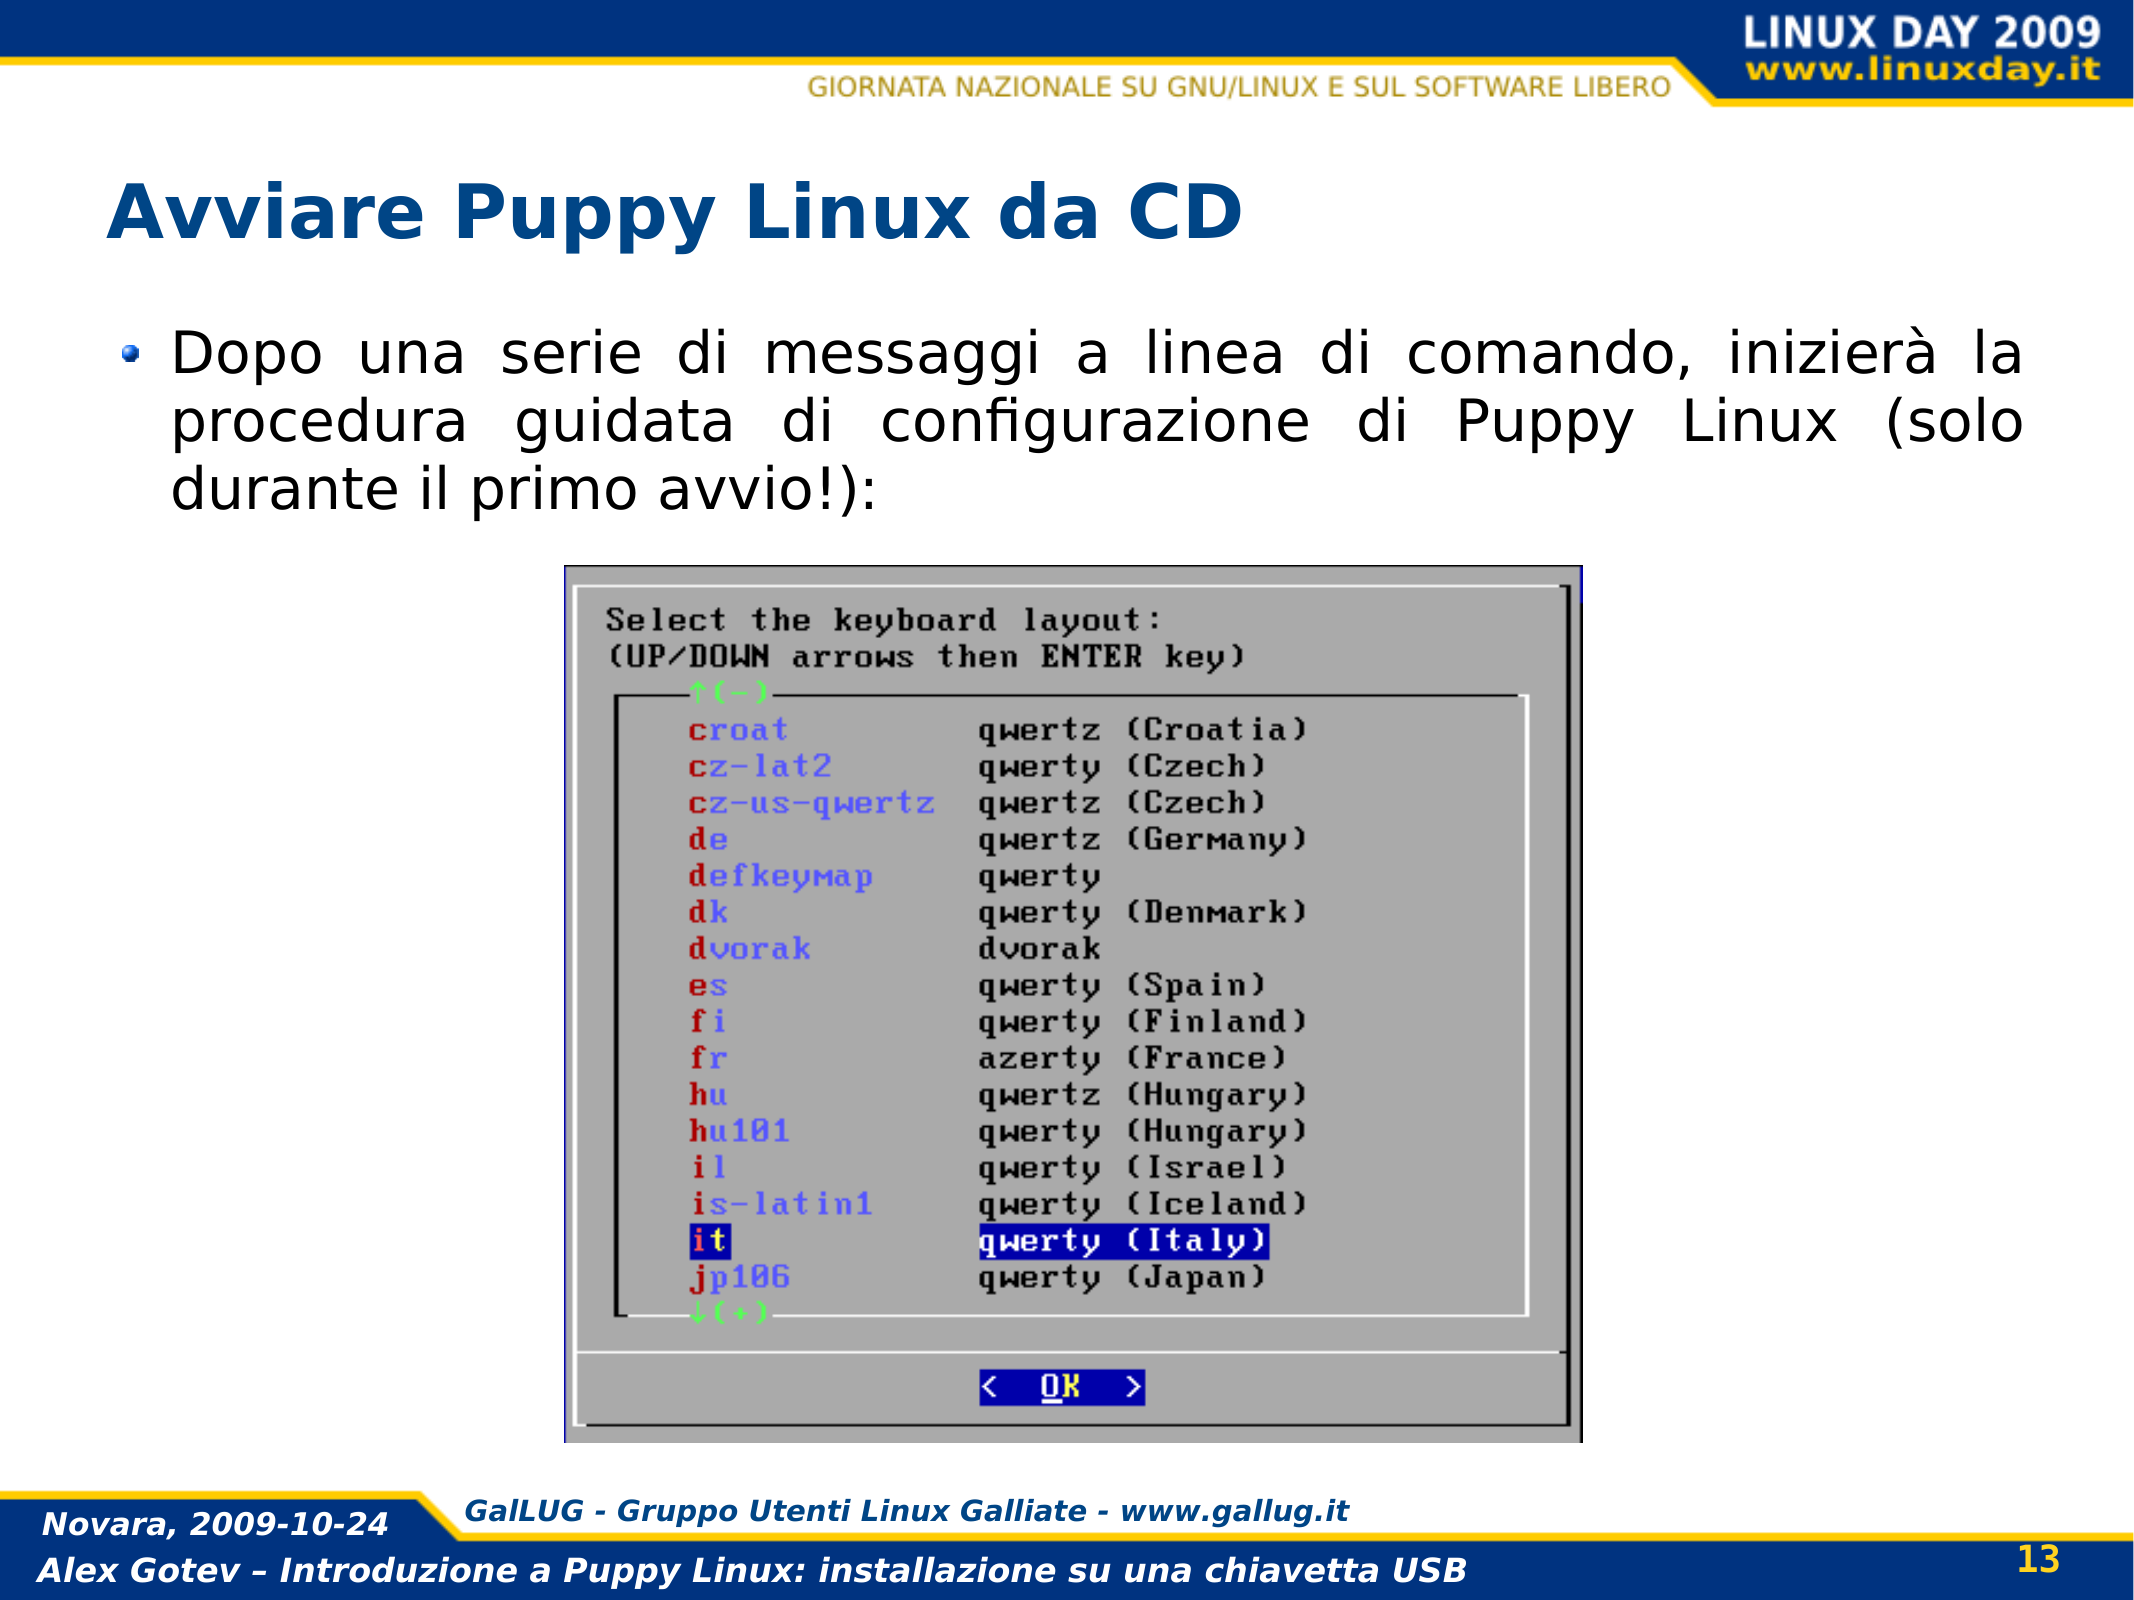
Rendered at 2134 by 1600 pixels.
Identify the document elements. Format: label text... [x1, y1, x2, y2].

title Avviare Puppy Linux da CD [106, 159, 2080, 267]
list Dopo una serie di messaggi a linea di comando, inizierà la procedura guidata di configurazione di Puppy Linux (solo durante il primo avvio!): [106, 319, 2027, 1441]
picture [0, 0, 2134, 1600]
